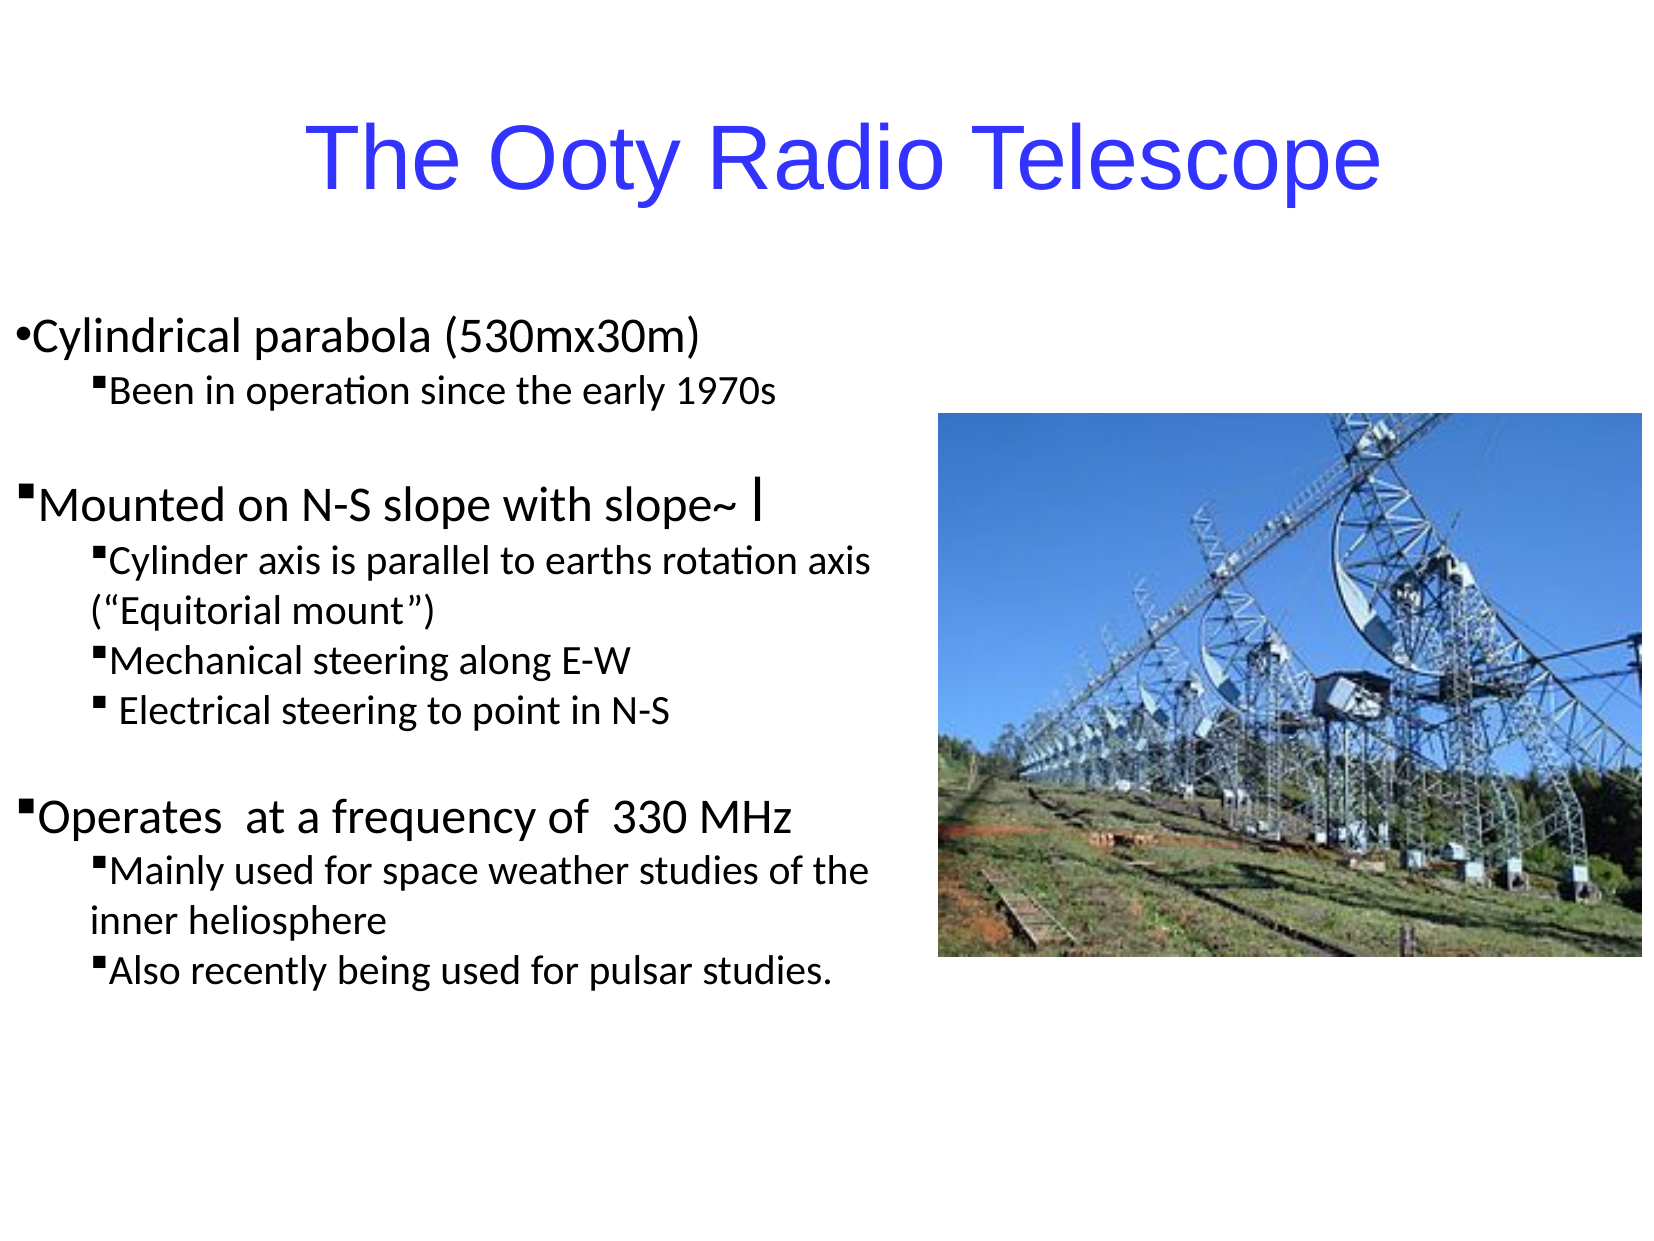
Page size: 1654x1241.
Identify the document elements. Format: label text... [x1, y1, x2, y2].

picture [938, 413, 1642, 957]
text_box Cylindrical parabola (530mx30m) Been in operation since the early 1970s Mounted on N-S slope with slope~ l Cylinder axis is parallel to earths rotation axis (“Equitorial mount”) Mechanical steering along E-W Electrical steering to point in N-S Operates at a frequency of 330 MHz Mainly used for space weather studies of the inner heliosphere Also recently being used for pulsar studies. [0, 295, 912, 1151]
title The Ooty Radio Telescope [82, 49, 1571, 257]
